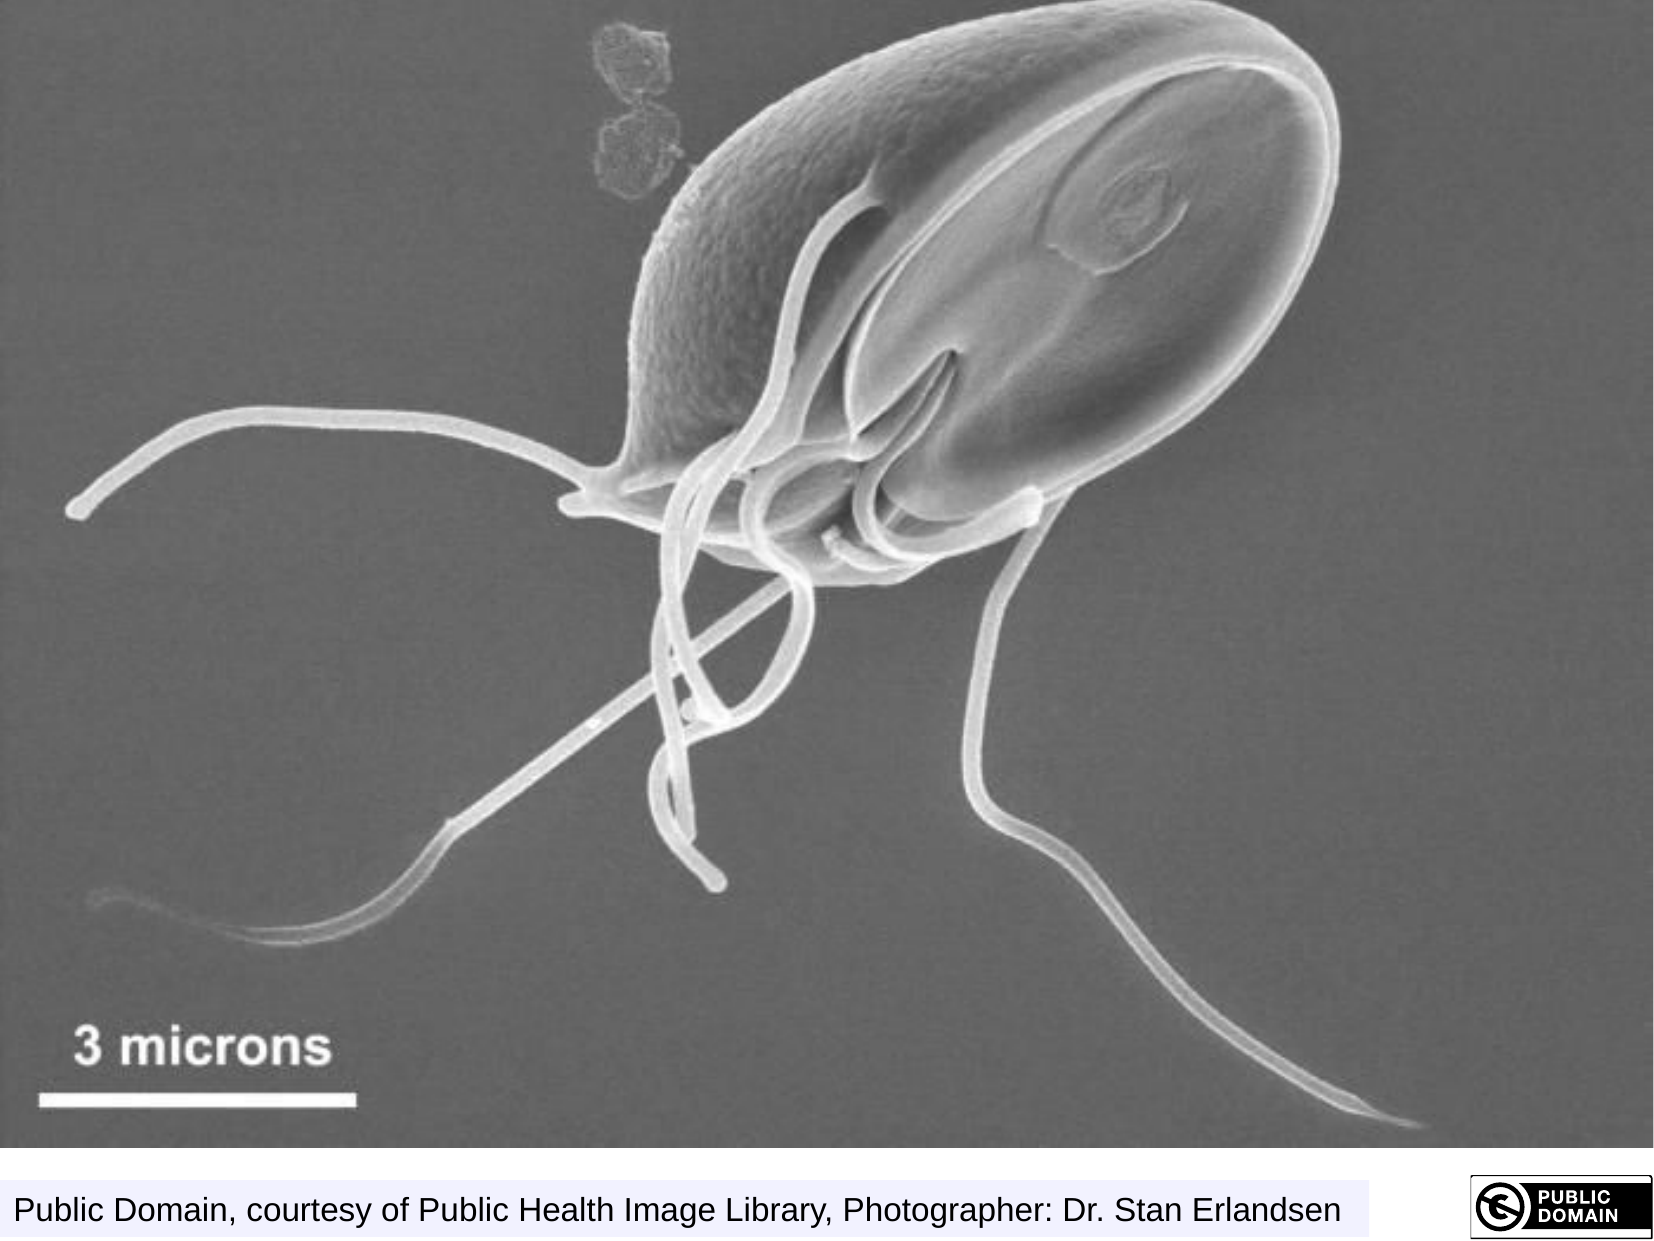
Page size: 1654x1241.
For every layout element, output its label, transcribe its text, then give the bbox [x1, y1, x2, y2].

picture [0, 0, 1654, 1148]
text_box Public Domain, courtesy of Public Health Image Library, Photographer: Dr. Stan Erlandsen [0, 1180, 1370, 1237]
picture [1470, 1175, 1654, 1241]
